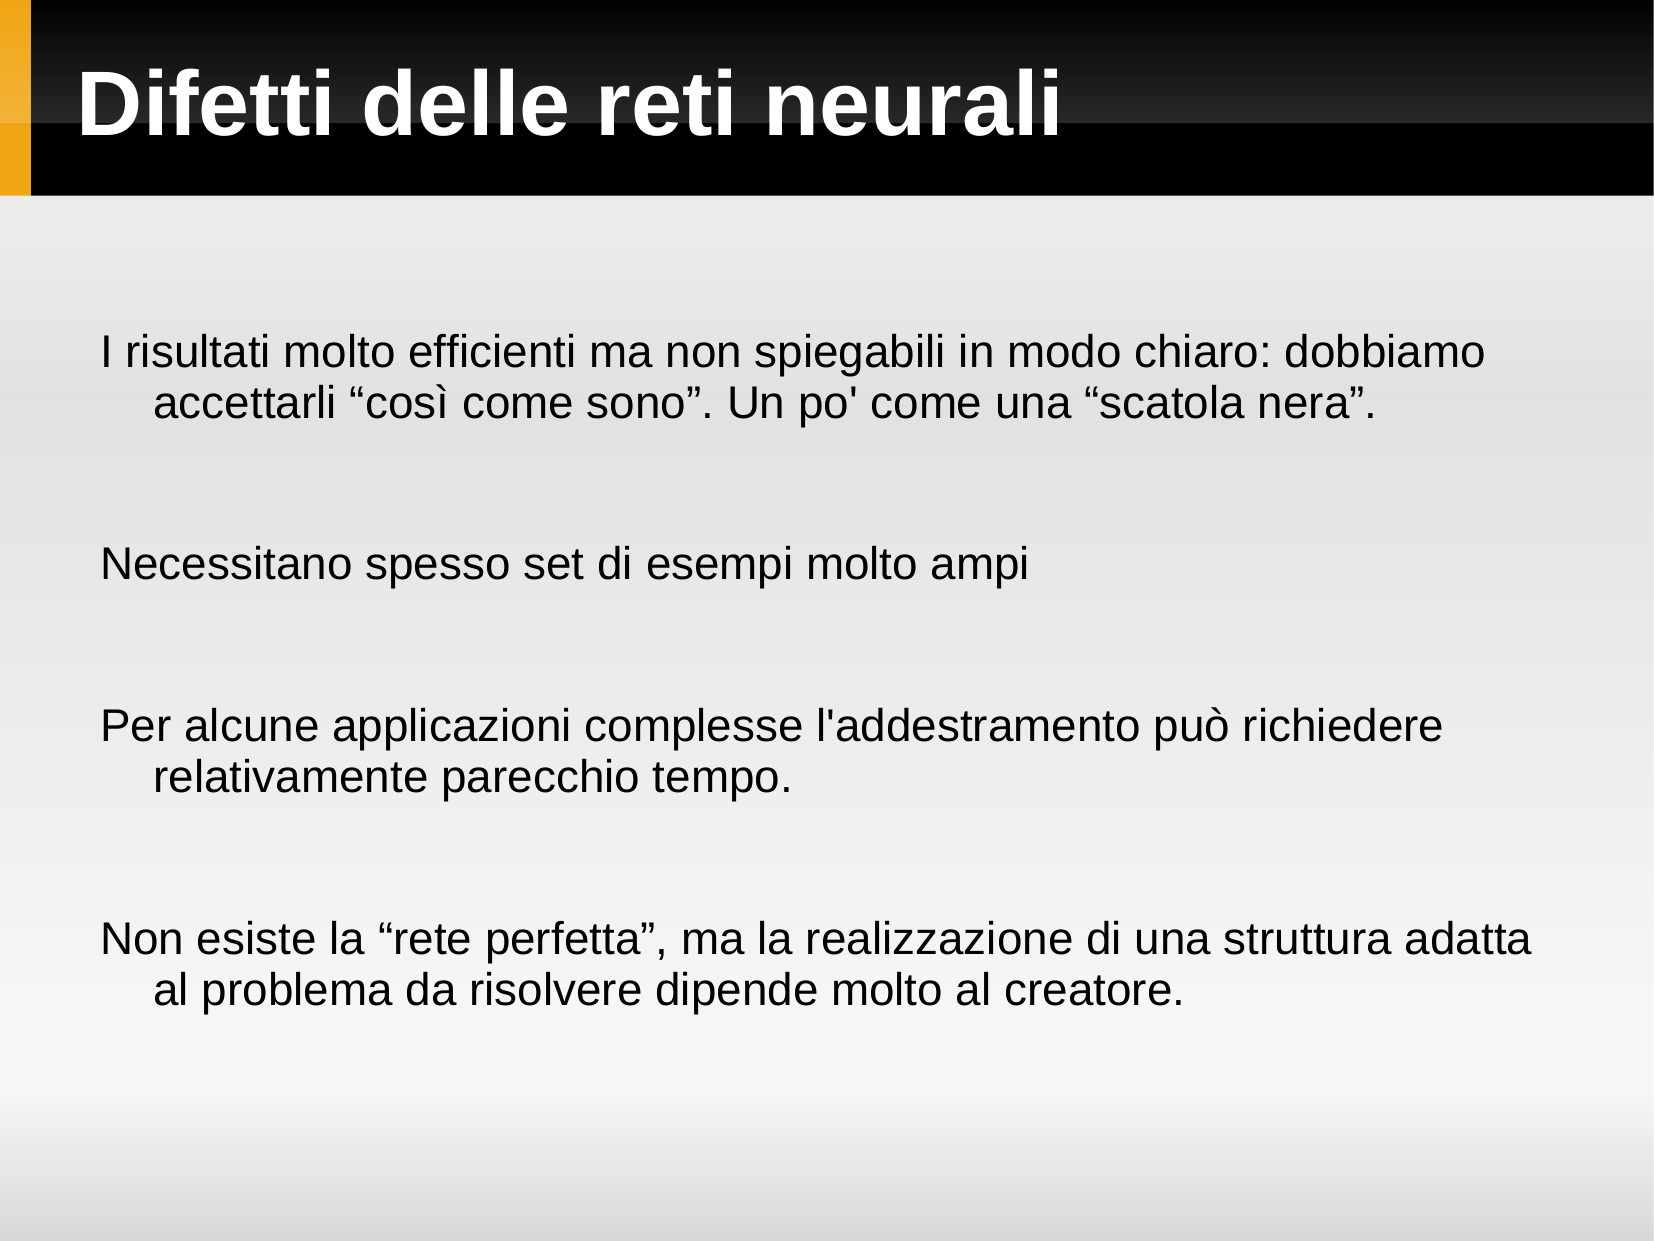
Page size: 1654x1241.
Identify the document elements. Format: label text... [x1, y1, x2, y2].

list I risultati molto efficienti ma non spiegabili in modo chiaro: dobbiamo accettarli “così come sono”. Un po' come una “scatola nera”. Necessitano spesso set di esempi molto ampi Per alcune applicazioni complesse l'addestramento può richiedere relativamente parecchio tempo. Non esiste la “rete perfetta”, ma la realizzazione di una struttura adatta al problema da risolvere dipende molto al creatore. [82, 325, 1571, 1130]
picture [0, 0, 1654, 1241]
title Difetti delle reti neurali [76, 7, 1565, 200]
